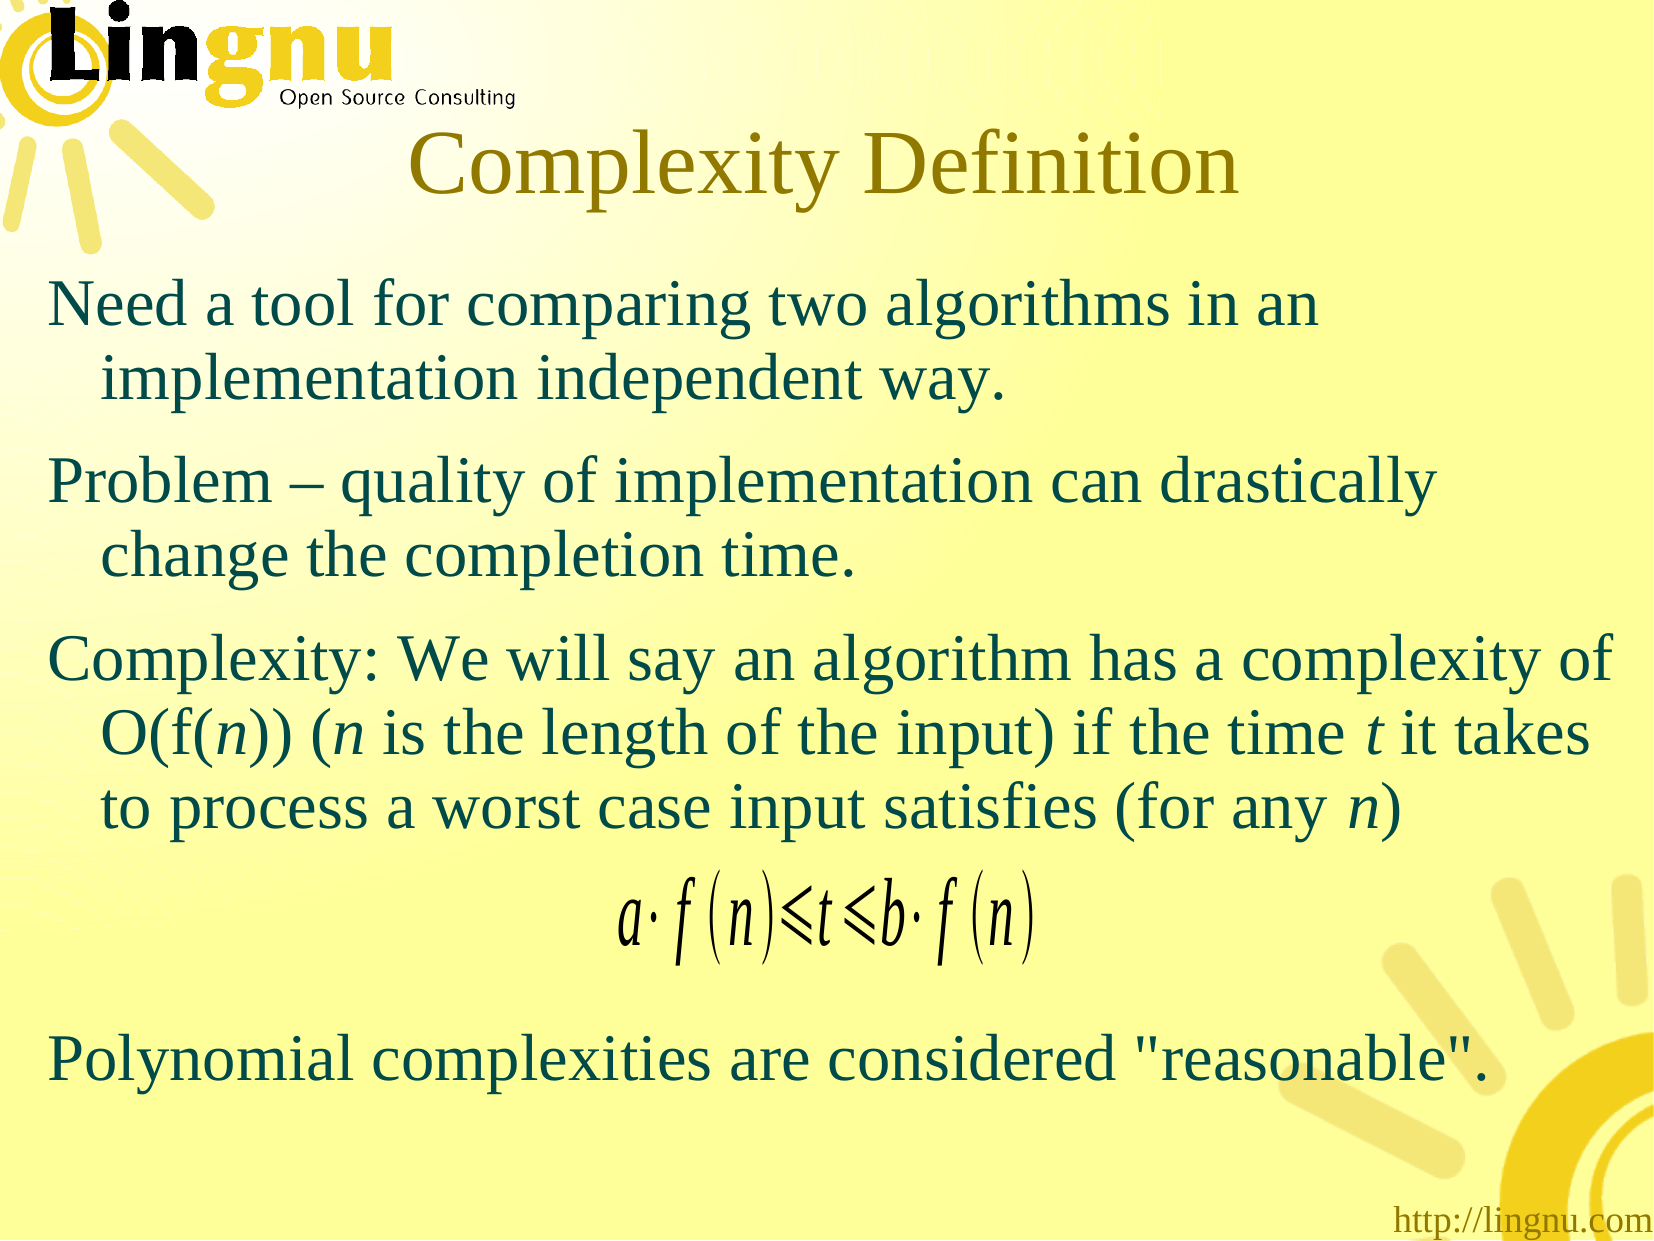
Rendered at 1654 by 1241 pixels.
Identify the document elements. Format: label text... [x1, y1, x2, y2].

picture [1256, 871, 1654, 1241]
picture [0, 0, 516, 256]
list Need a tool for comparing two algorithms in an implementation independent way. Problem – quality of implementation can drastically change the completion time. Complexity: We will say an algorithm has a complexity of O(f(n)) (n is the length of the input) if the time t it takes to process a worst case input satisfies (for any n) Polynomial complexities are considered "reasonable". [29, 265, 1625, 1211]
chart [605, 856, 1049, 968]
title Complexity Definition [118, 58, 1531, 265]
